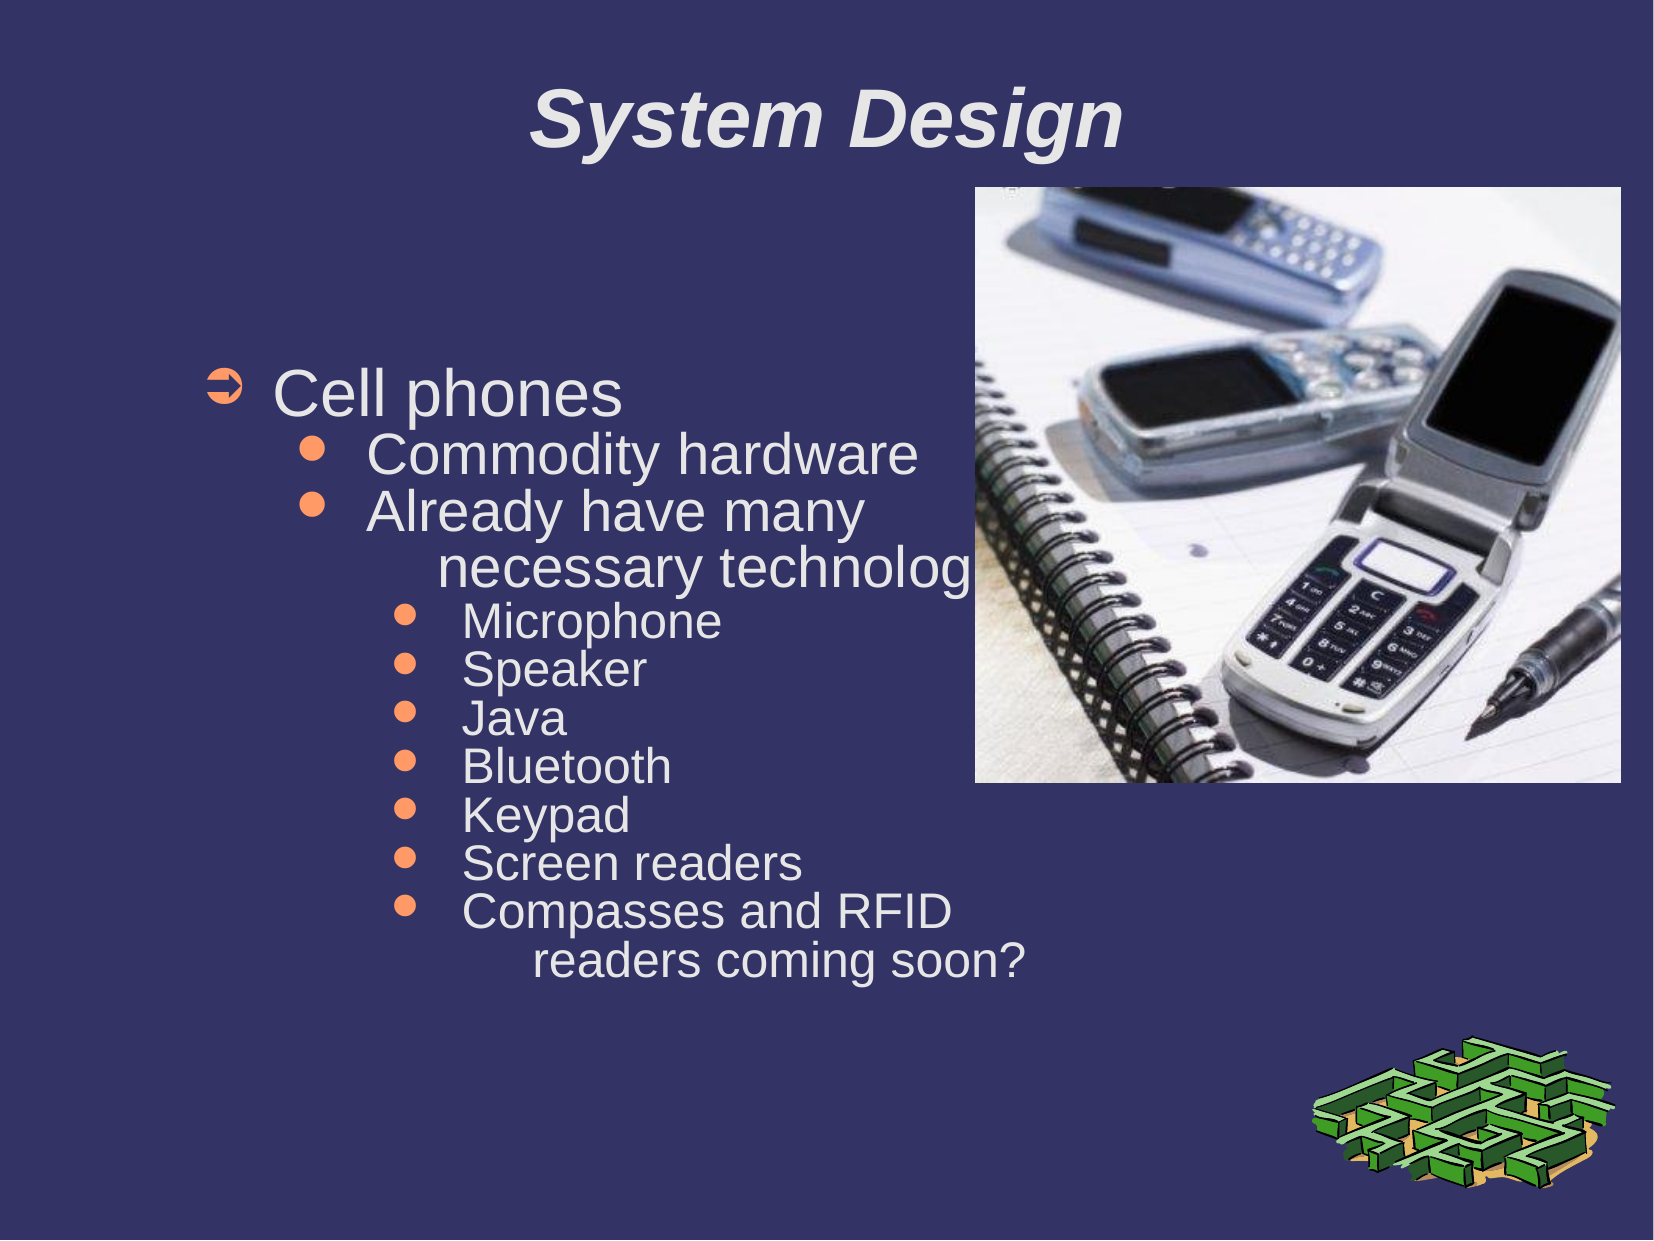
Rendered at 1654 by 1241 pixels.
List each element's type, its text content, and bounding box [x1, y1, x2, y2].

title System Design [121, 26, 1534, 220]
picture [975, 187, 1621, 783]
list Cell phones Commodity hardware Already have many necessary technologies Microphone Speaker Java Bluetooth Keypad Screen readers Compasses and RFID readers coming soon? [178, 364, 1050, 1036]
